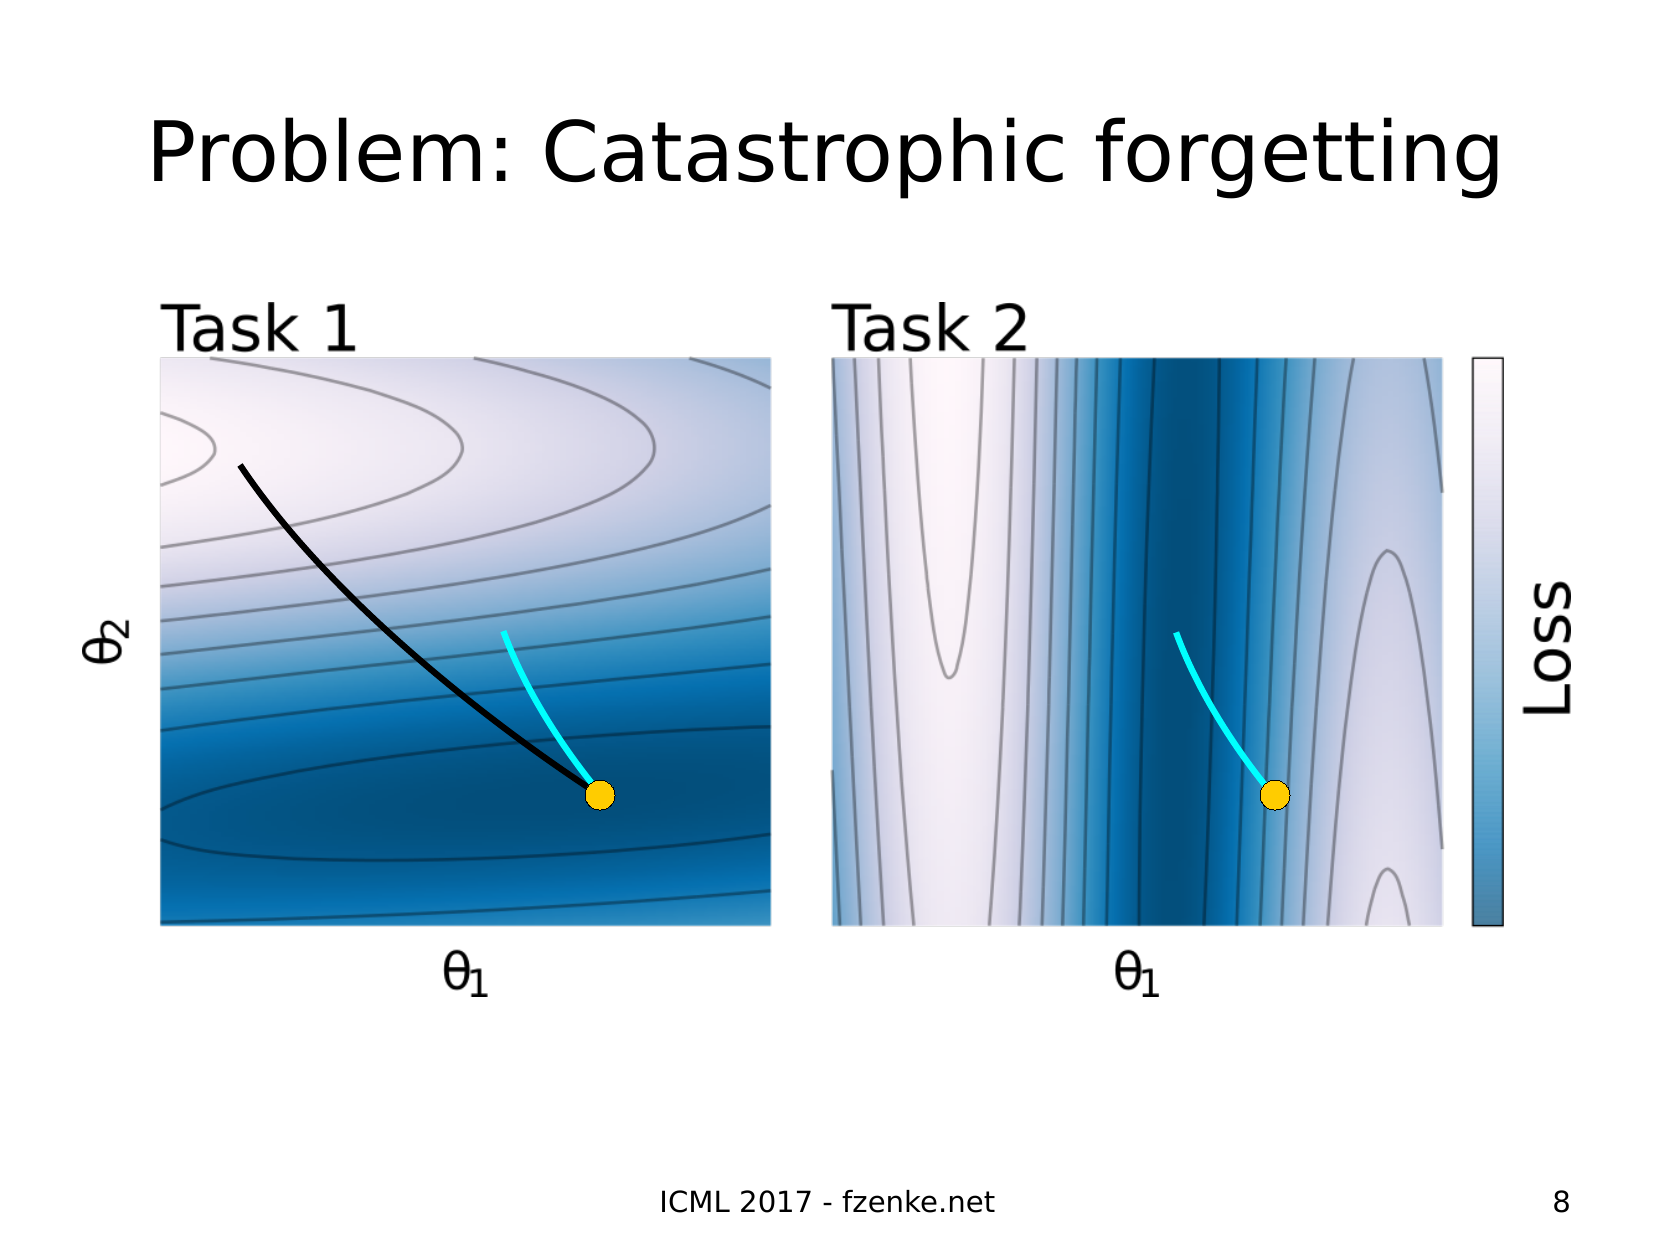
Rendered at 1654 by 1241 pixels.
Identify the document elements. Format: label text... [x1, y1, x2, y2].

text_box [585, 780, 616, 811]
text_box [1260, 780, 1291, 811]
picture [82, 290, 1571, 1010]
title Problem: Catastrophic forgetting [82, 49, 1571, 257]
